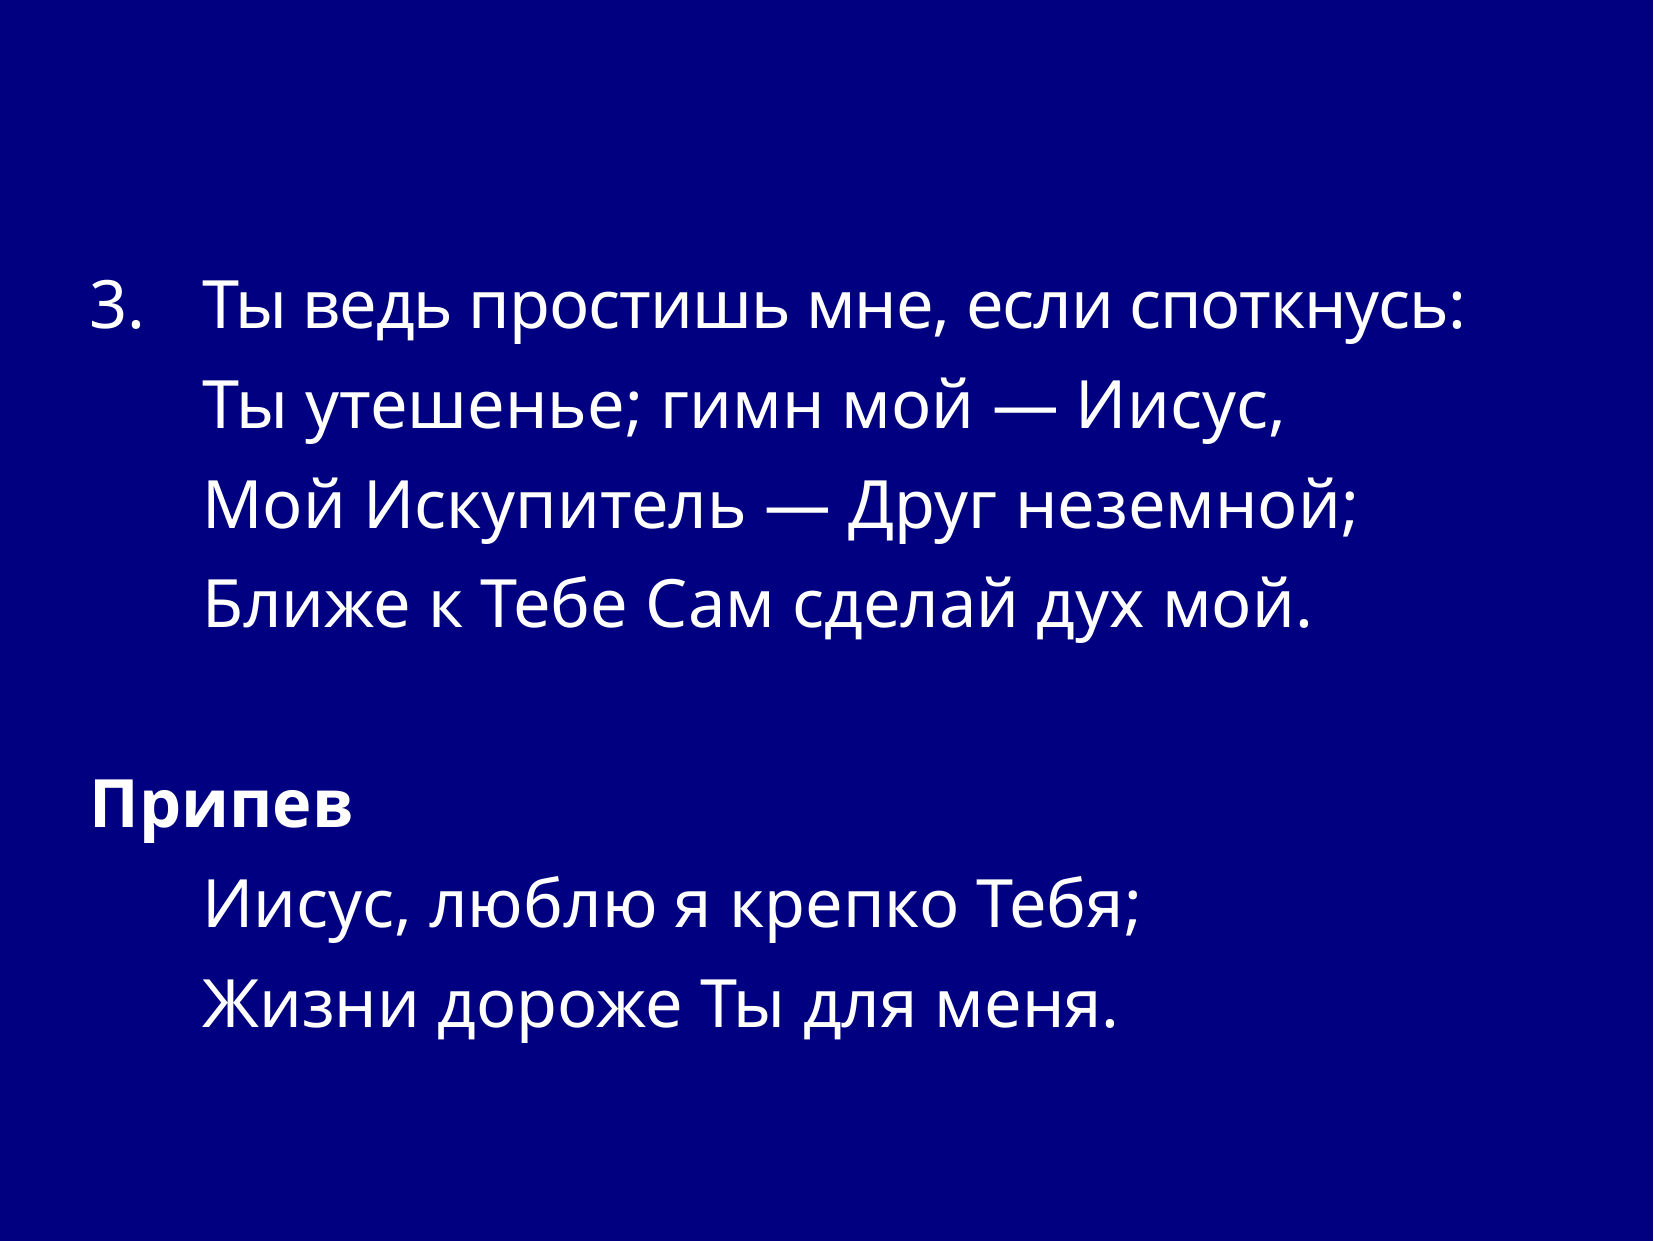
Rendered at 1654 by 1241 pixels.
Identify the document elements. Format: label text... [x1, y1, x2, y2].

text_box 3. Ты ведь простишь мне, если споткнусь: Ты утешенье; гимн мой — Иисус, Мой Искупитель — Друг неземной; Ближе к Тебе Сам сделай дух мой. Припев Иисус, люблю я крепко Тебя; Жизни дороже Ты для меня. [75, 150, 1653, 1163]
